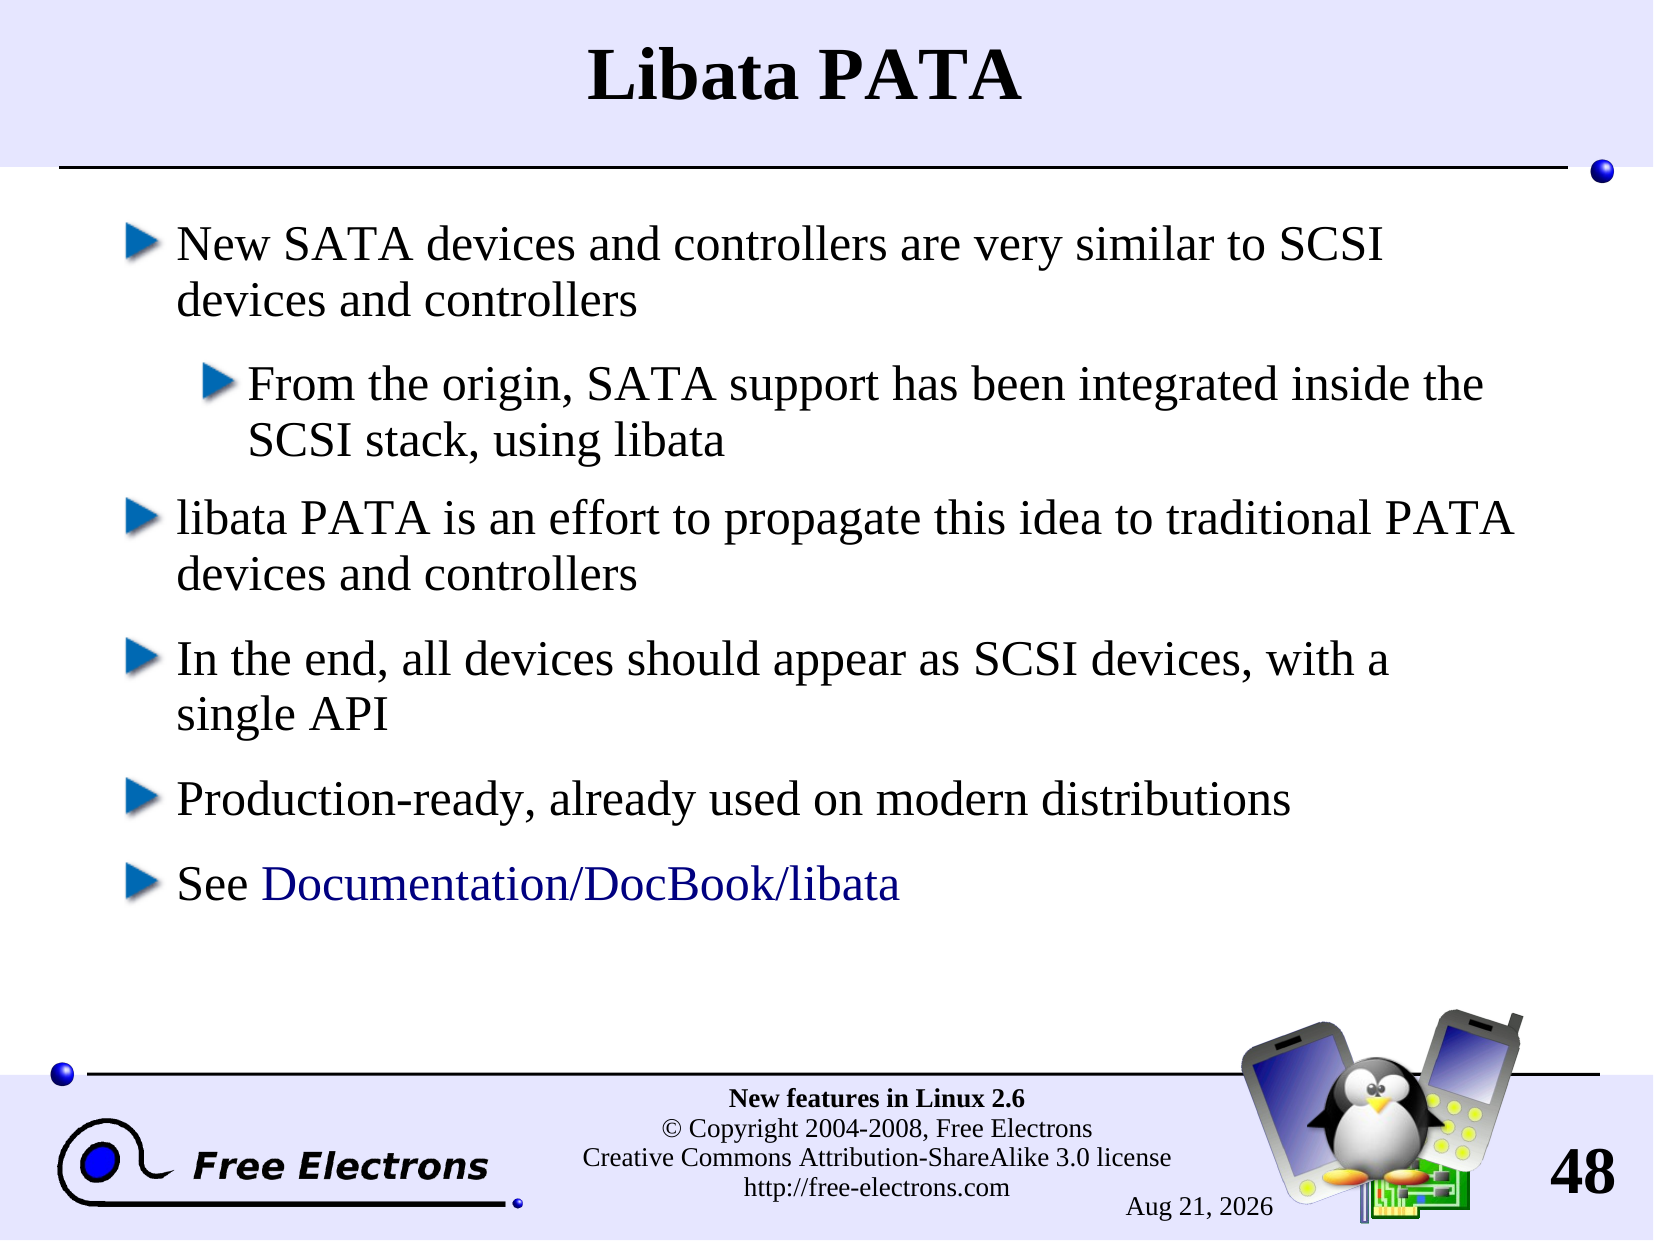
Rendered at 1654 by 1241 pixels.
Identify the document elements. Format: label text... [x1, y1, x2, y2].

title Libata PATA [60, 25, 1551, 124]
picture [1231, 1007, 1538, 1241]
list New SATA devices and controllers are very similar to SCSI devices and controllers From the origin, SATA support has been integrated inside the SCSI stack, using libata libata PATA is an effort to propagate this idea to traditional PATA devices and controllers In the end, all devices should appear as SCSI devices, with a single API Production-ready, already used on modern distributions See Documentation/DocBook/libata [105, 216, 1518, 1066]
picture [50, 1107, 527, 1216]
